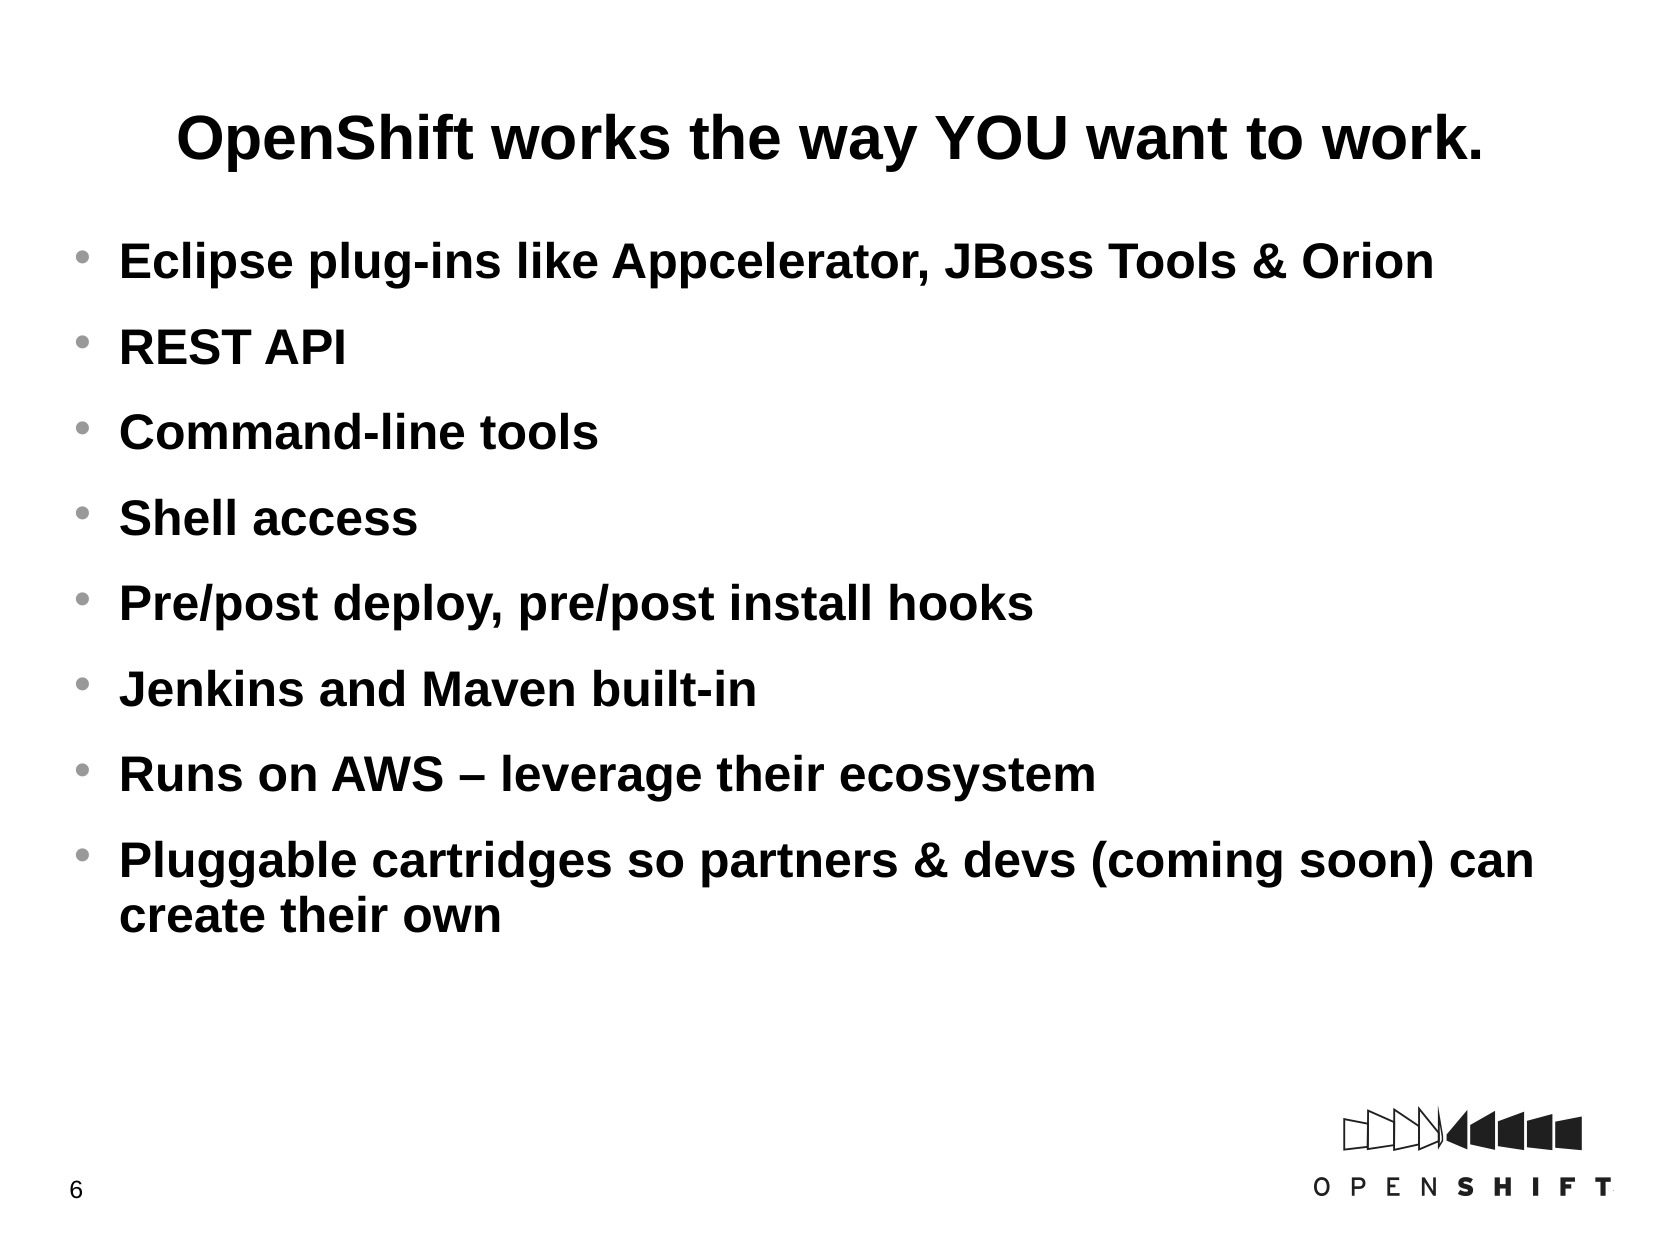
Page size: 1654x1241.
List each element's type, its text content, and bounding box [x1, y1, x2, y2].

title OpenShift works the way YOU want to work. [87, 89, 1575, 188]
text_box Eclipse plug-ins like Appcelerator, JBoss Tools & Orion REST API Command-line tools Shell access Pre/post deploy, pre/post install hooks Jenkins and Maven built-in Runs on AWS – leverage their ecosystem Pluggable cartridges so partners & devs (coming soon) can create their own [58, 230, 1589, 502]
picture [1314, 1104, 1614, 1200]
